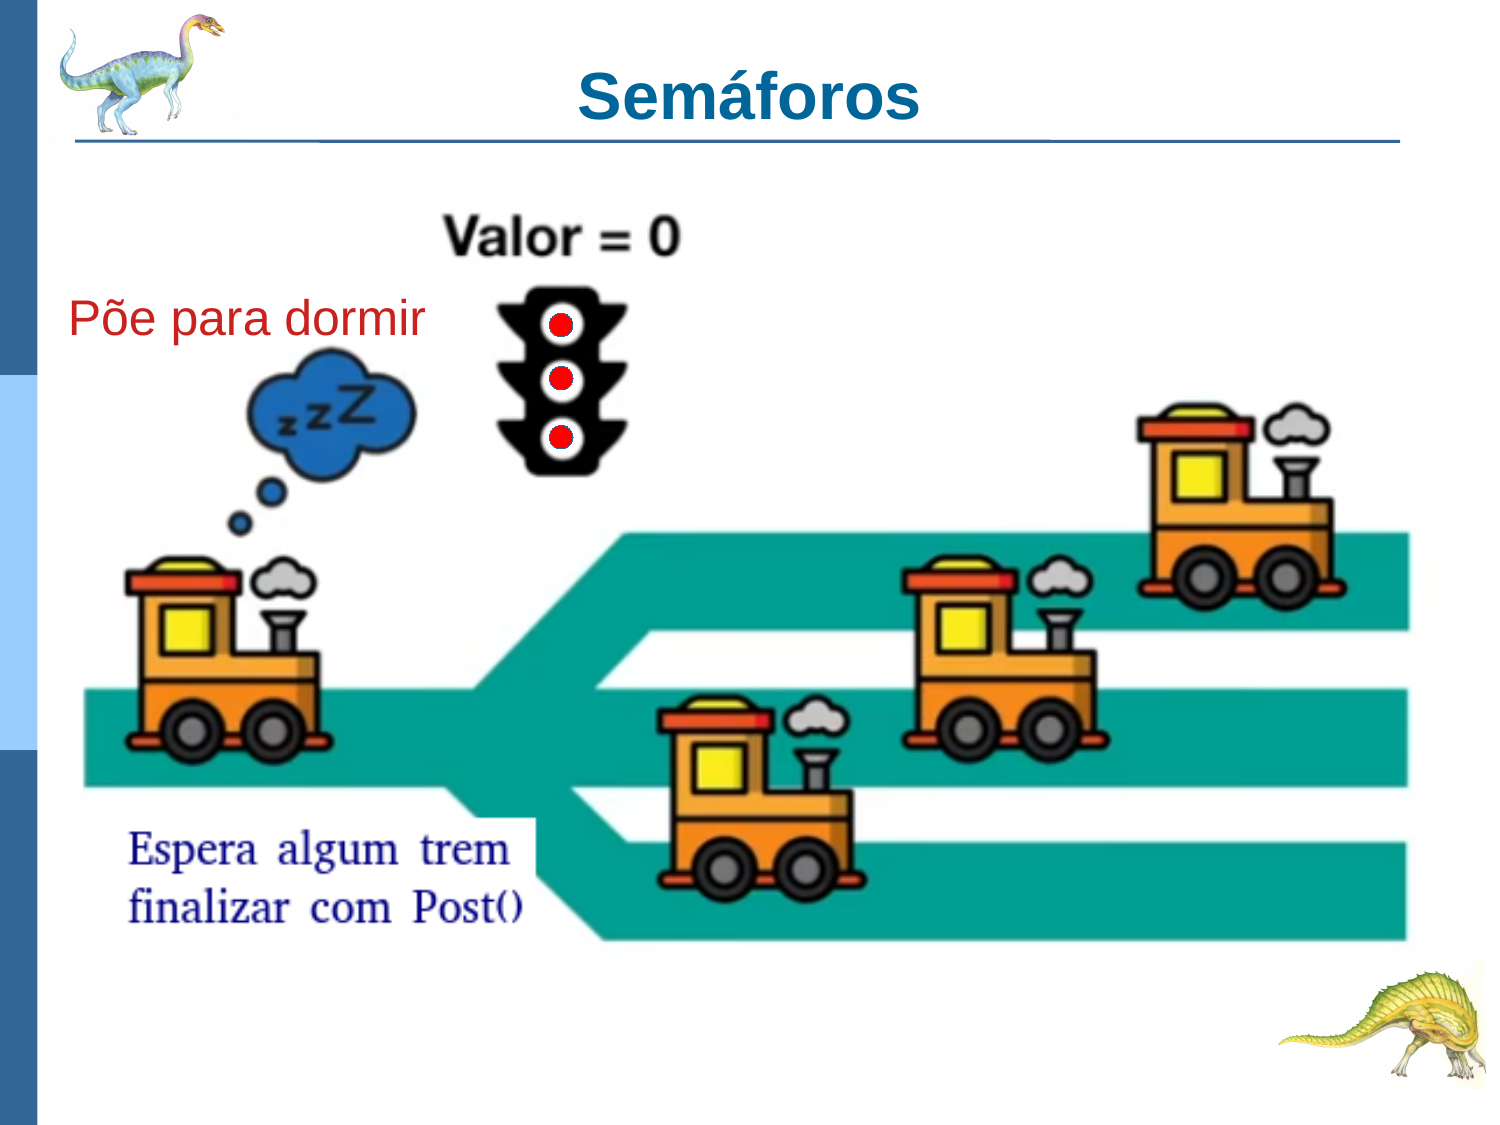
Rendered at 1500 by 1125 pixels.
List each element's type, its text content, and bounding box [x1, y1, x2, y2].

text_box Põe para dormir [53, 277, 514, 353]
text_box [549, 313, 573, 337]
text_box Semáforos [75, 45, 1426, 141]
text_box [549, 425, 574, 449]
picture [82, 177, 1486, 1090]
picture [46, 0, 243, 149]
text_box [549, 366, 574, 390]
